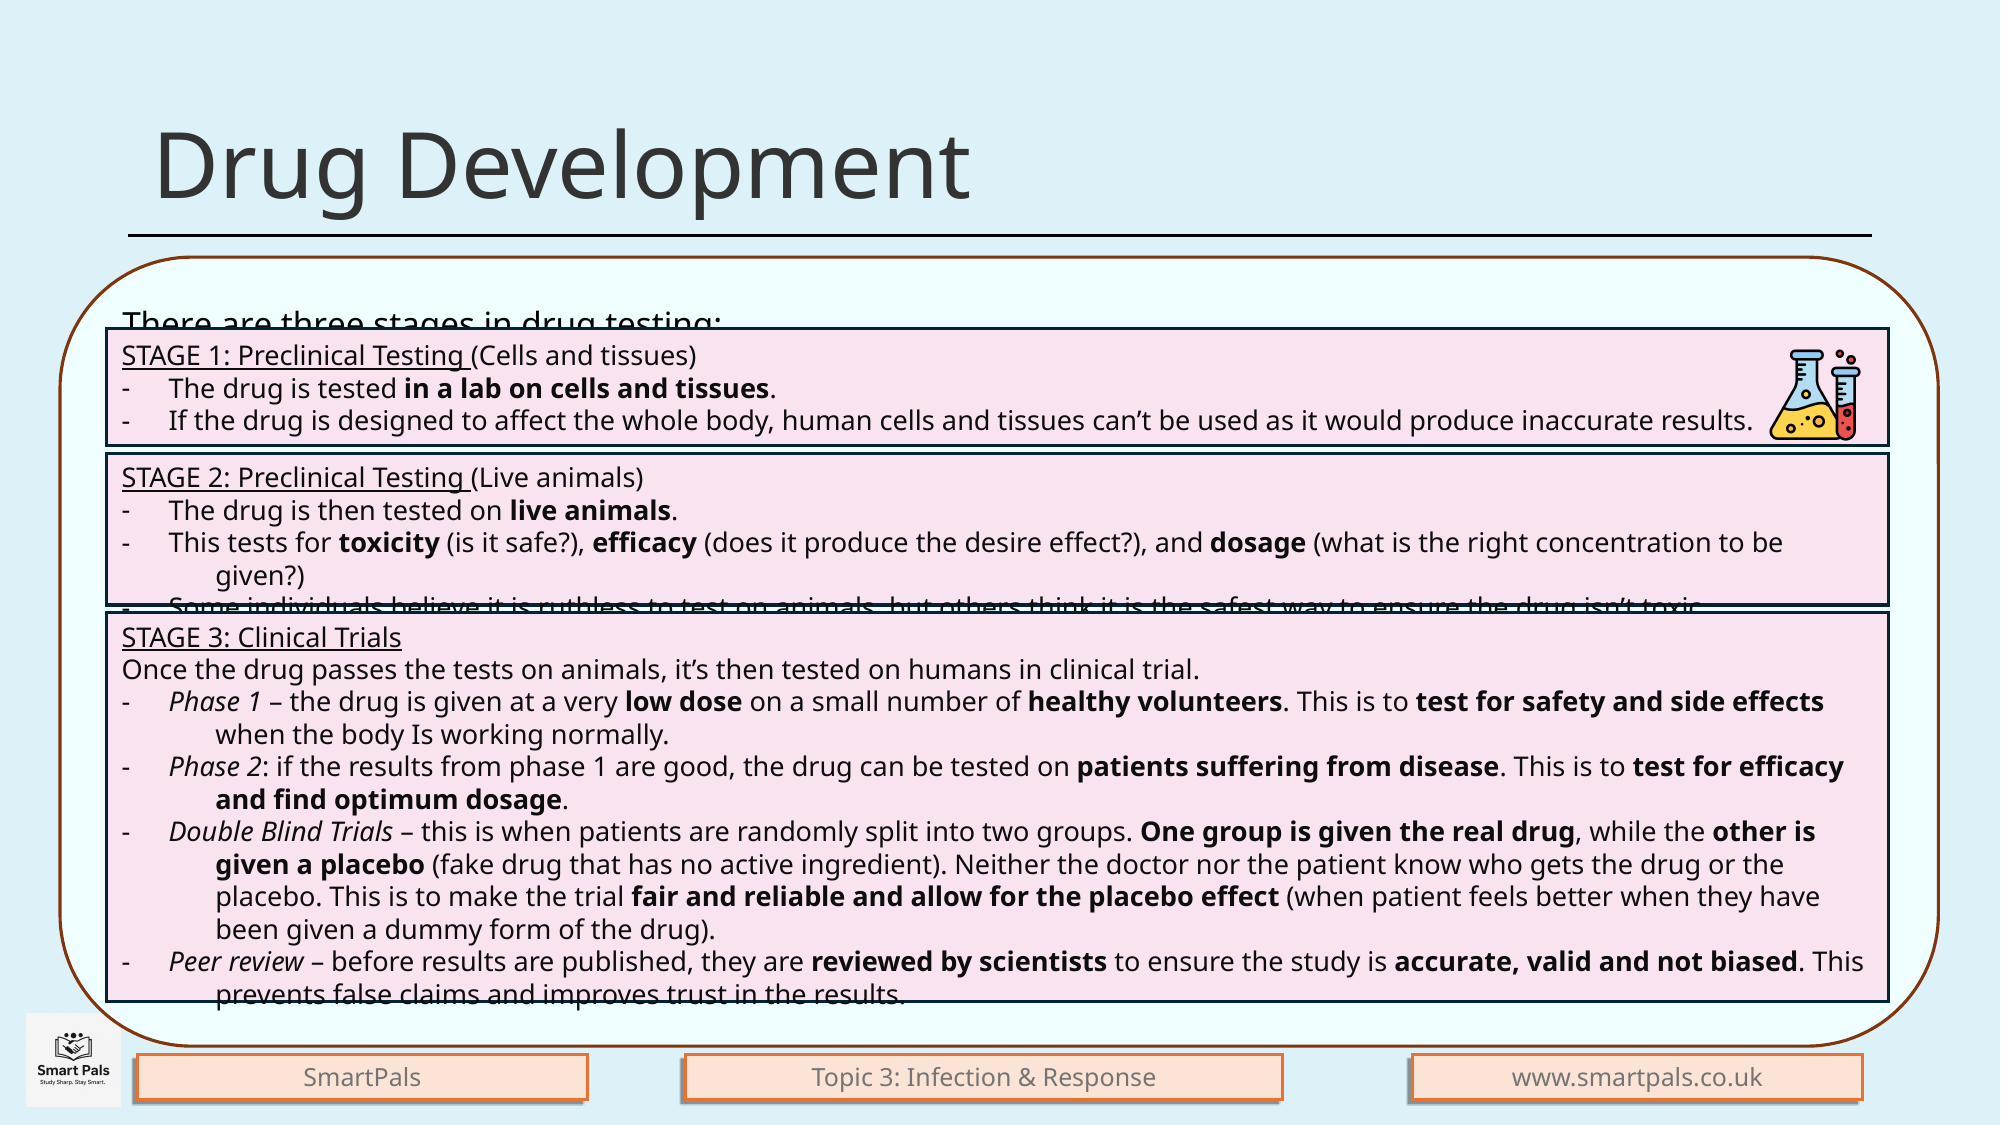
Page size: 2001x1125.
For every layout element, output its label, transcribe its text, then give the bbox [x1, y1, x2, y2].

title Drug Development [137, 237, 1863, 269]
title Drug Development [137, 59, 1863, 234]
text_box There are three stages in drug testing: [60, 257, 1939, 1047]
text_box STAGE 2: Preclinical Testing (Live animals) The drug is then tested on live animals. This tests for toxicity (is it safe?), efficacy (does it produce the desire effect?), and dosage (what is the right concentration to be given?) Some individuals believe it is ruthless to test on animals, but others think it is the safest way to ensure the drug isn’t toxic. [107, 453, 1888, 605]
text_box STAGE 1: Preclinical Testing (Cells and tissues) The drug is tested in a lab on cells and tissues. If the drug is designed to affect the whole body, human cells and tissues can’t be used as it would produce inaccurate results. [107, 329, 1888, 446]
text_box STAGE 3: Clinical Trials Once the drug passes the tests on animals, it’s then tested on humans in clinical trial. Phase 1 – the drug is given at a very low dose on a small number of healthy volunteers. This is to test for safety and side effects when the body Is working normally. Phase 2: if the results from phase 1 are good, the drug can be tested on patients suffering from disease. This is to test for efficacy and find optimum dosage. Double Blind Trials – this is when patients are randomly split into two groups. One group is given the real drug, while the other is given a placebo (fake drug that has no active ingredient). Neither the doctor nor the patient know who gets the drug or the placebo. This is to make the trial fair and reliable and allow for the placebo effect (when patient feels better when they have been given a dummy form of the drug). Peer review – before results are published, they are reviewed by scientists to ensure the study is accurate, valid and not biased. This prevents false claims and improves trust in the results. [107, 612, 1888, 1001]
picture [1767, 347, 1863, 443]
